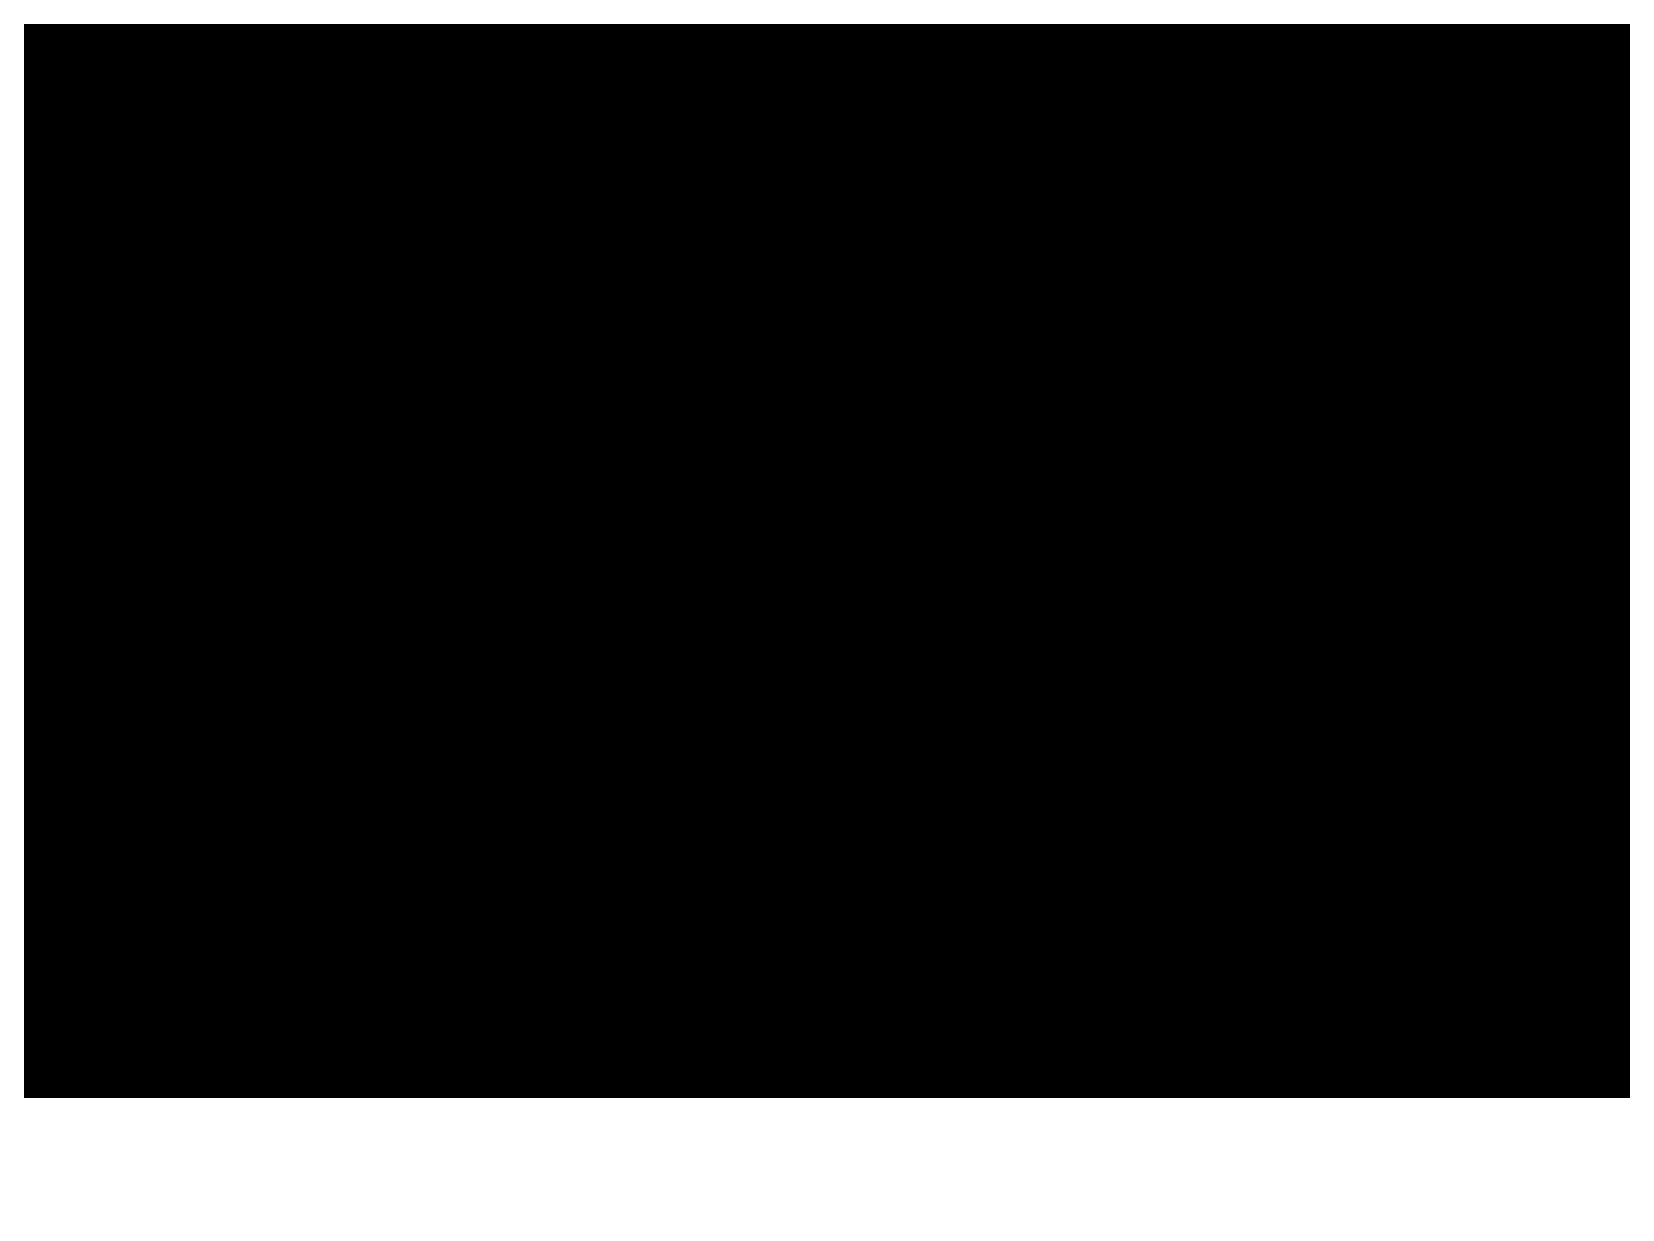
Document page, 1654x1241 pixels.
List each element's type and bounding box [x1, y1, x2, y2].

text_box [23, 23, 1630, 1099]
